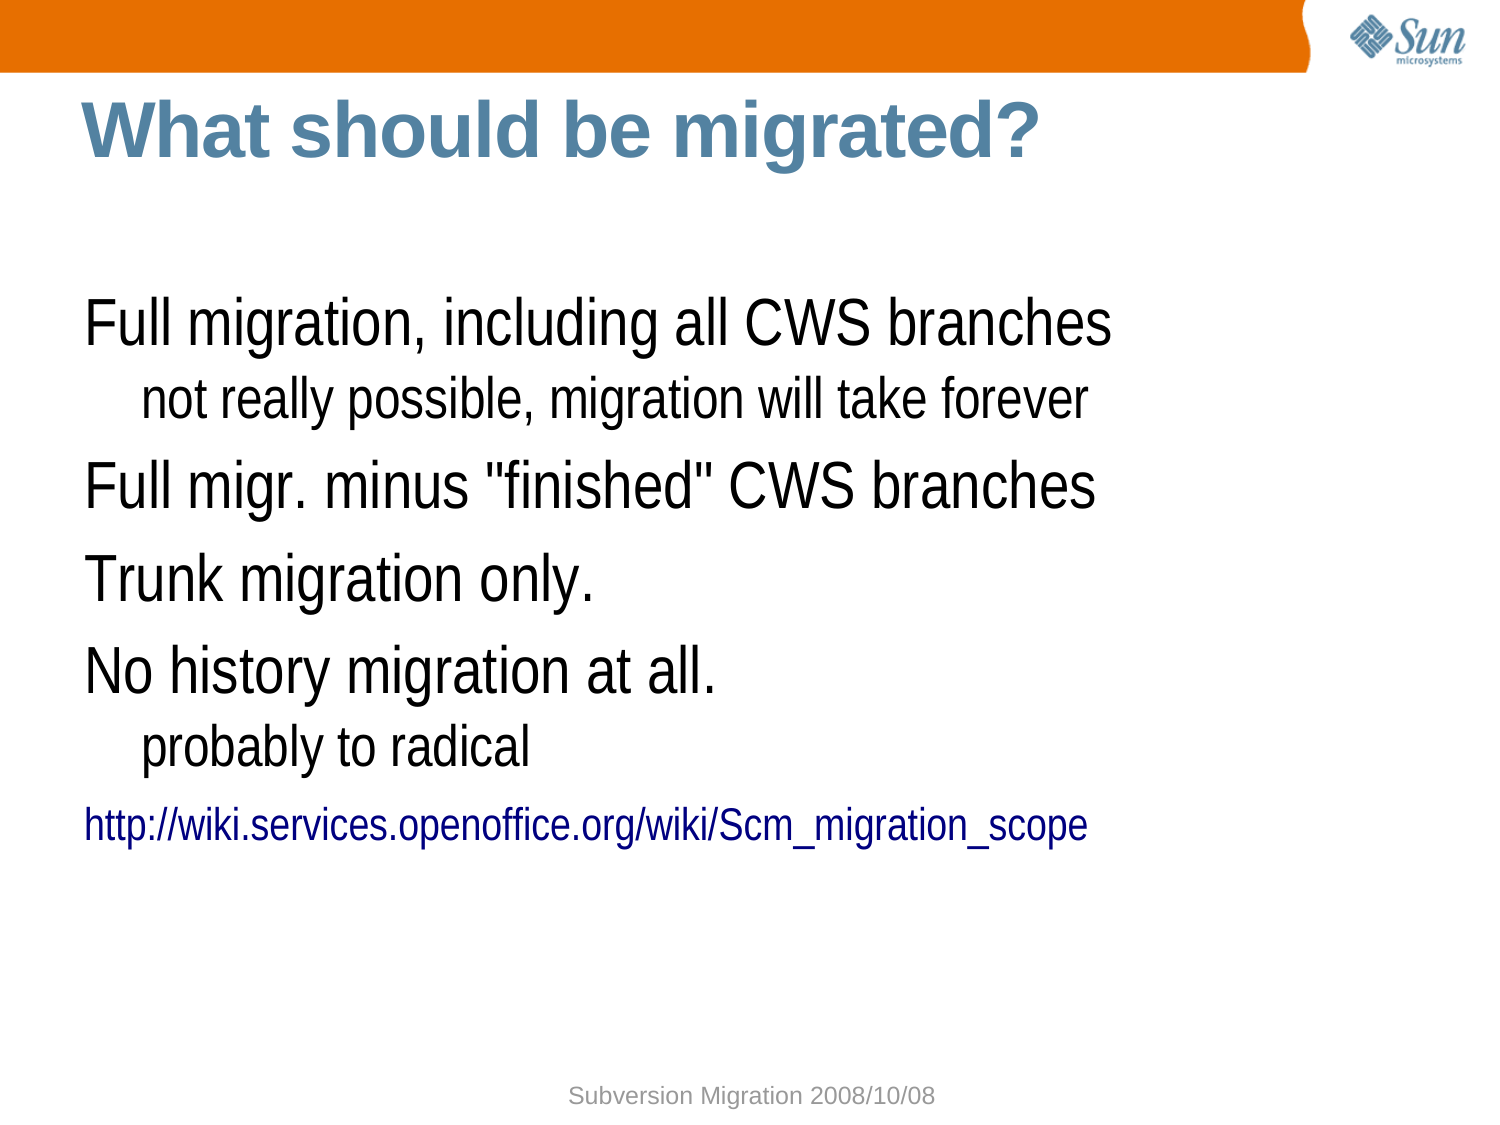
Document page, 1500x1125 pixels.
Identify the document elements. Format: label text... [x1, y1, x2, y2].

picture [0, 0, 1500, 75]
title What should be migrated? [81, 93, 1336, 198]
list Full migration, including all CWS branches not really possible, migration will take forever Full migr. minus "finished" CWS branches Trunk migration only. No history migration at all. probably to radical http://wiki.services.openoffice.org/wiki/Scm_migration_scope [64, 292, 1402, 987]
